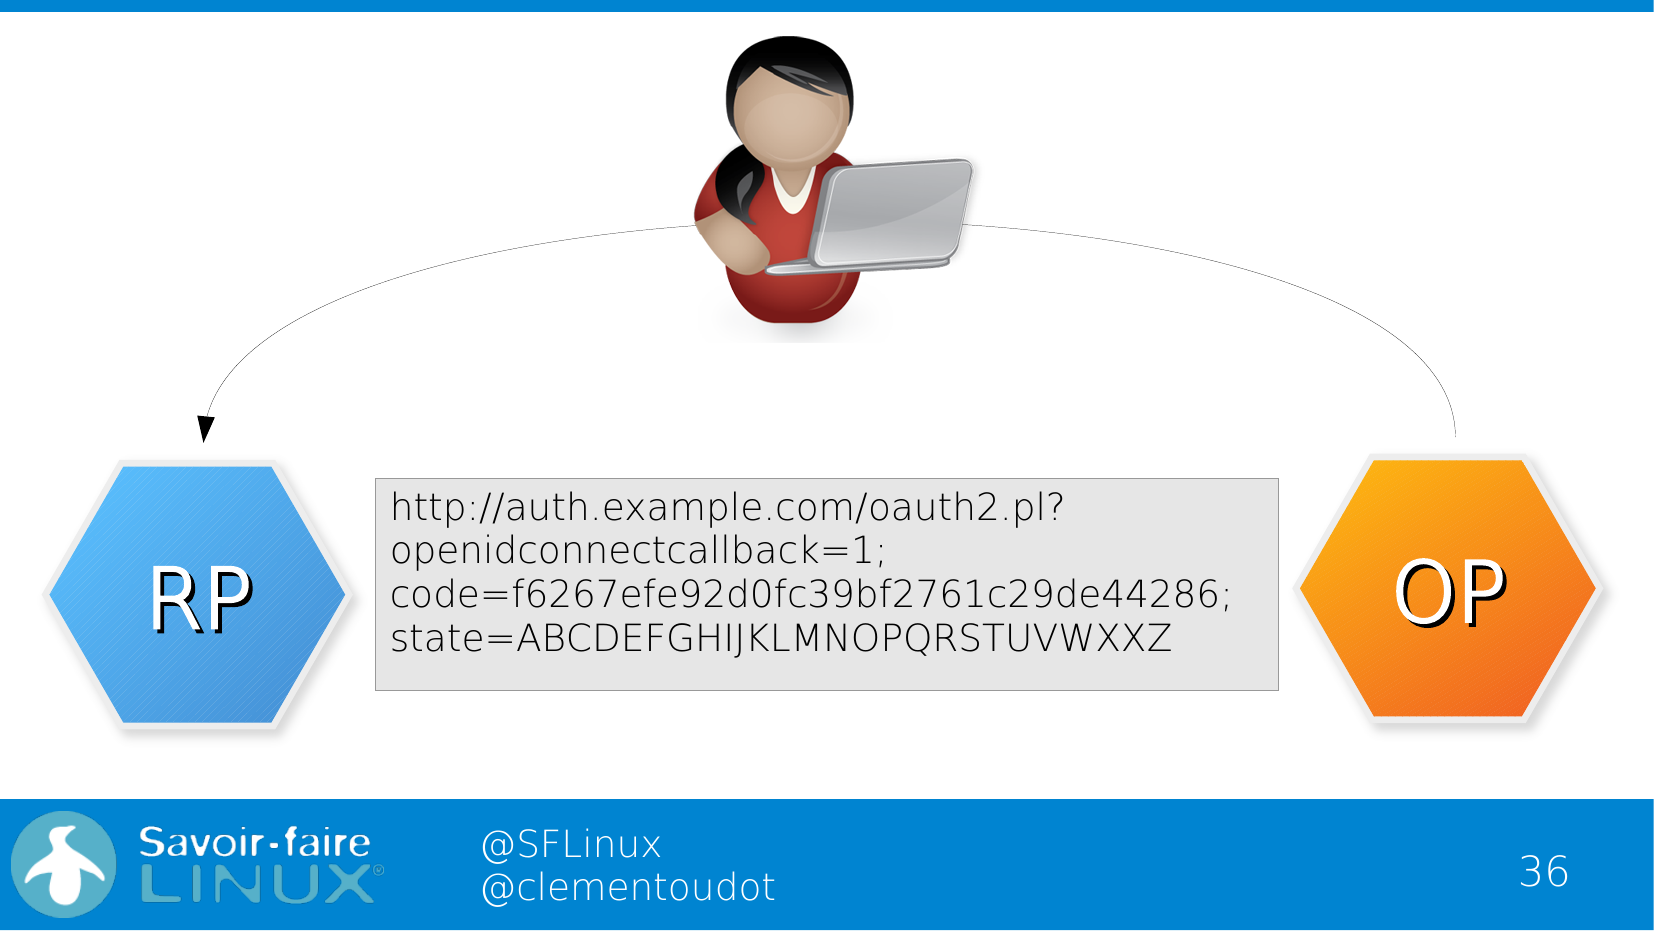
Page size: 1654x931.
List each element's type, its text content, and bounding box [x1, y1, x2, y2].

picture [23, 442, 384, 762]
picture [1275, 437, 1636, 756]
picture [11, 811, 384, 918]
text_box OP [1375, 536, 1534, 747]
picture [668, 18, 986, 343]
text_box http://auth.example.com/oauth2.pl? openidconnectcallback=1; code=f6267efe92d0fc39bf2761c29de44286; state=ABCDEFGHIJKLMNOPQRSTUVWXXZ [375, 478, 1279, 691]
text_box RP [129, 543, 285, 656]
